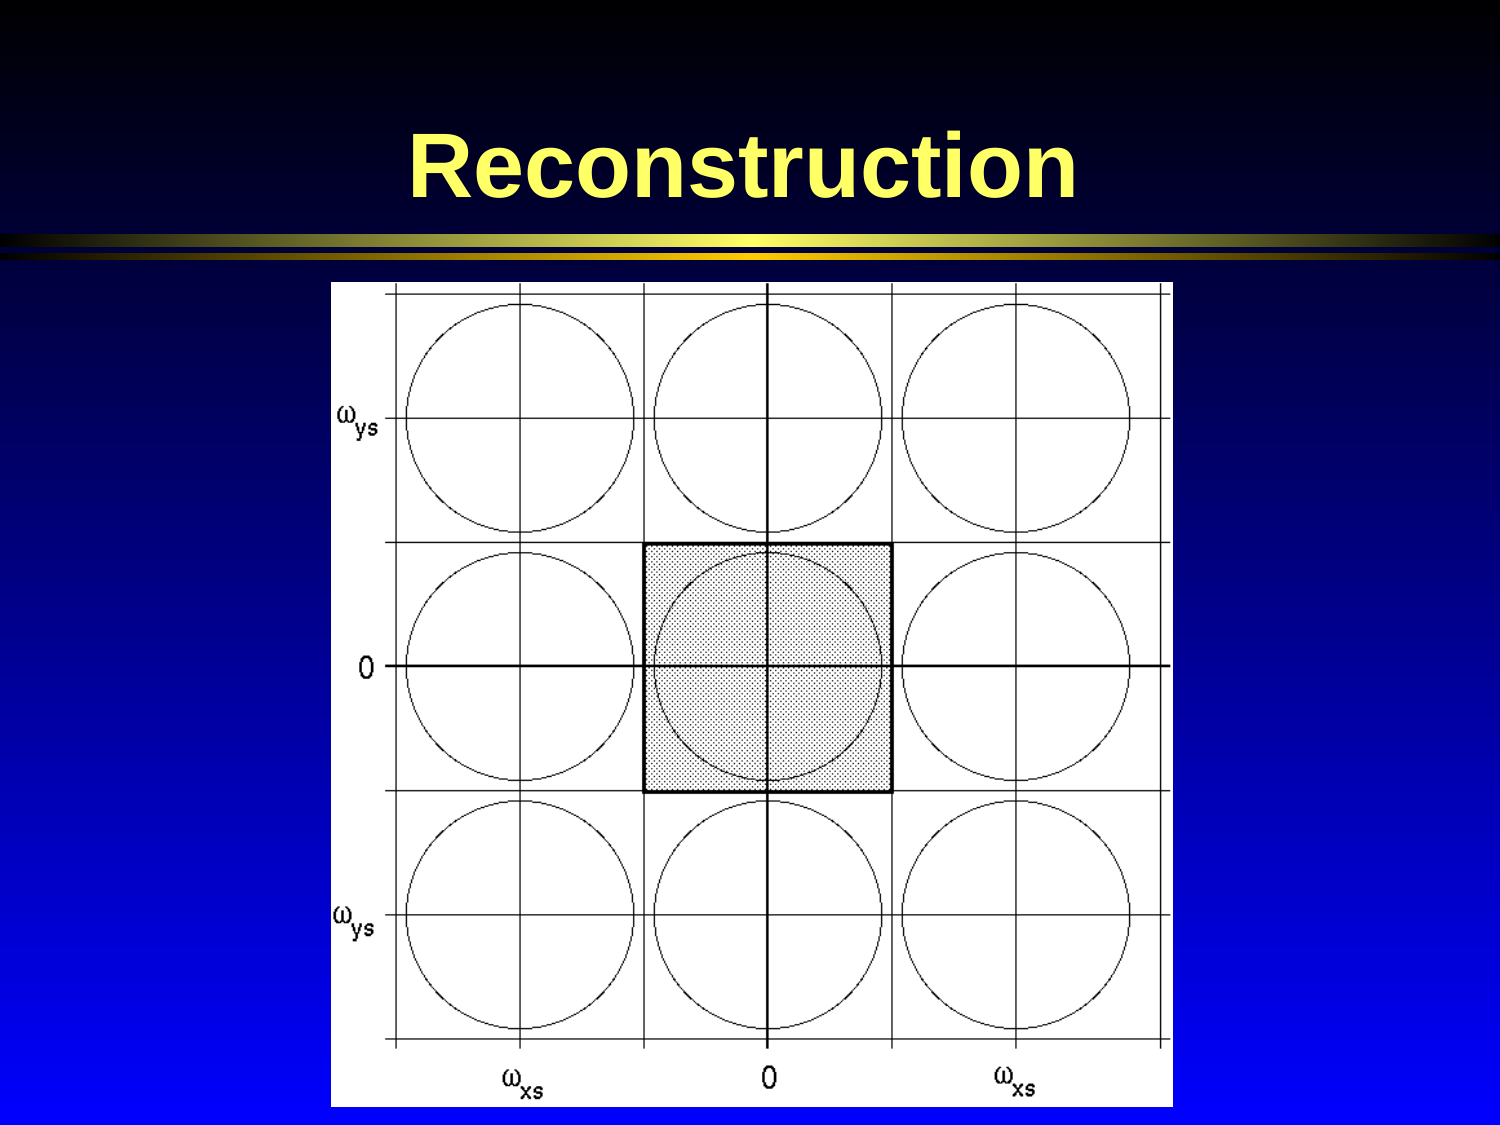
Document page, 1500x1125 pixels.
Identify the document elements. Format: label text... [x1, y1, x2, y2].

picture [331, 282, 1173, 1107]
title Reconstruction [99, 37, 1388, 225]
